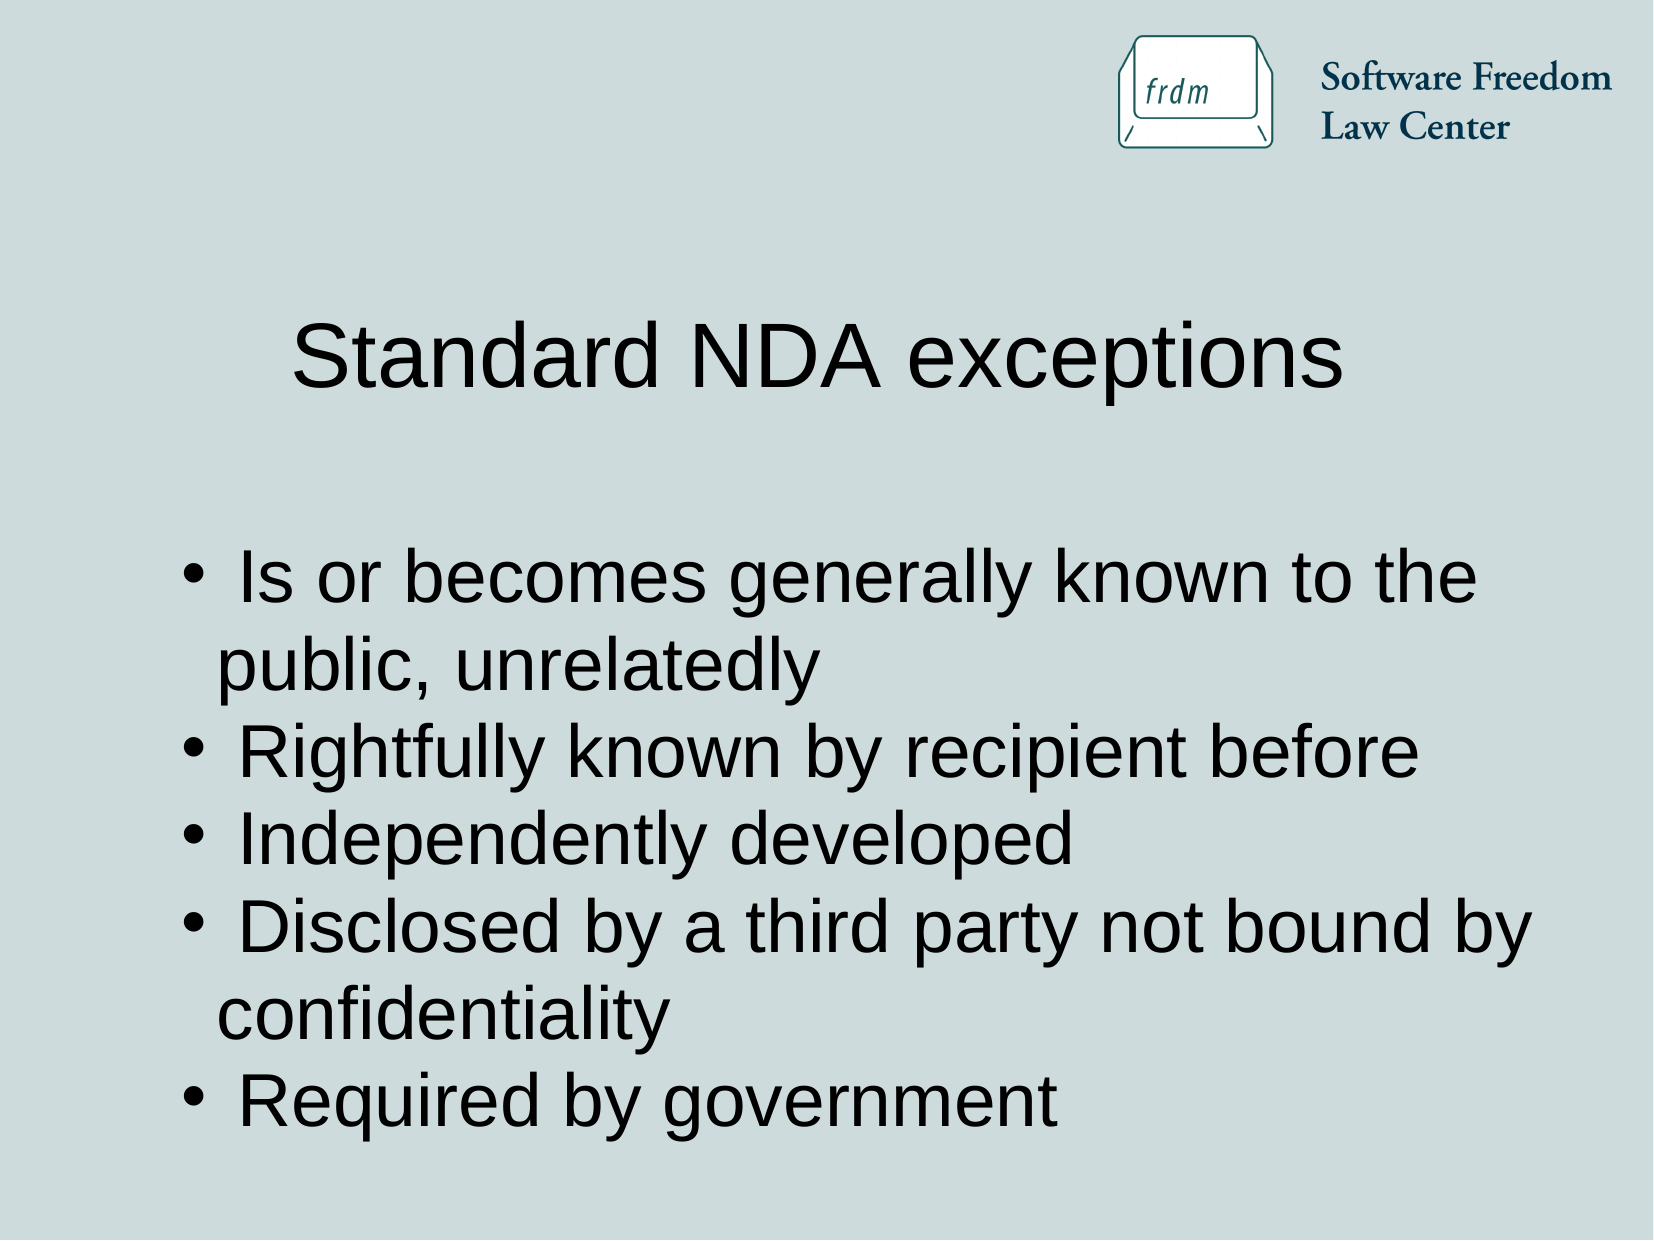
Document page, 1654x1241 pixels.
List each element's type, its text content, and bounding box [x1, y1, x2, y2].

title Standard NDA exceptions [75, 257, 1563, 451]
picture [1118, 35, 1613, 151]
list Is or becomes generally known to the public, unrelatedly Rightfully known by recipient before Independently developed Disclosed by a third party not bound by confidentiality Required by government [75, 531, 1576, 1140]
